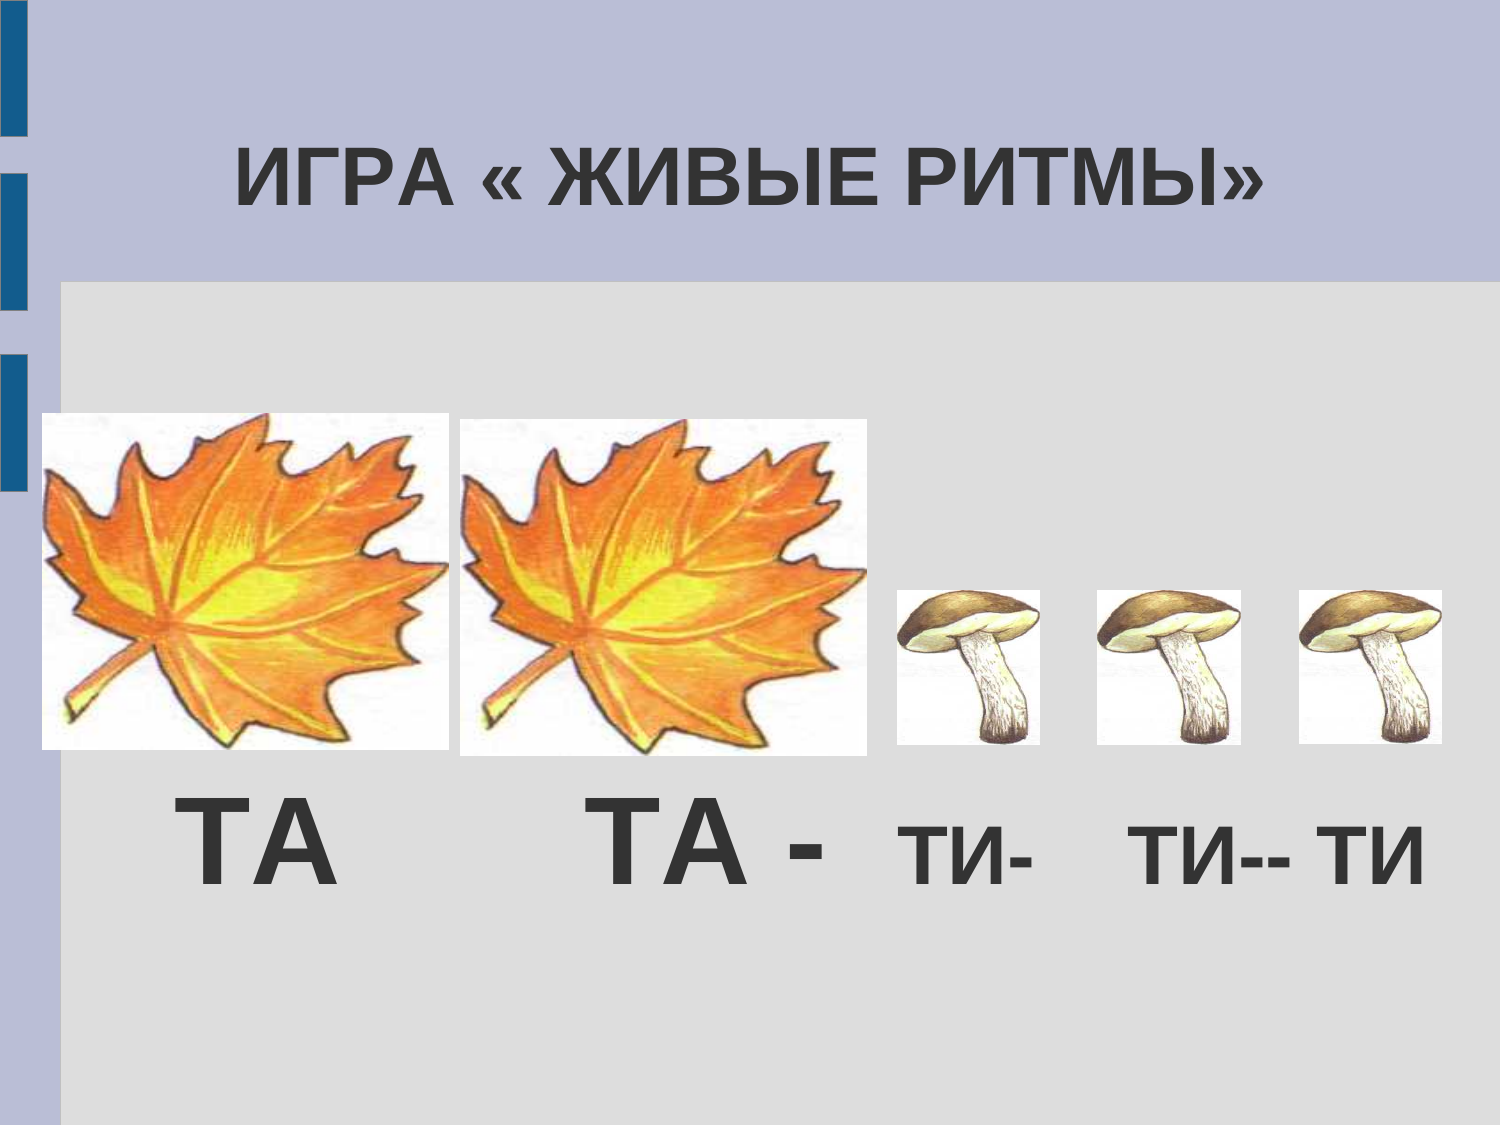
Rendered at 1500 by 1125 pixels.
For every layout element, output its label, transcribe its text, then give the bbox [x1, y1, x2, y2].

picture [1299, 590, 1442, 745]
picture [1097, 590, 1241, 745]
picture [460, 419, 867, 756]
picture [897, 590, 1040, 745]
title ТА ТА - ТИ- ТИ-- ТИ [0, 771, 1489, 1005]
picture [42, 413, 449, 750]
title ИГРА « ЖИВЫЕ РИТМЫ» [110, 82, 1392, 271]
